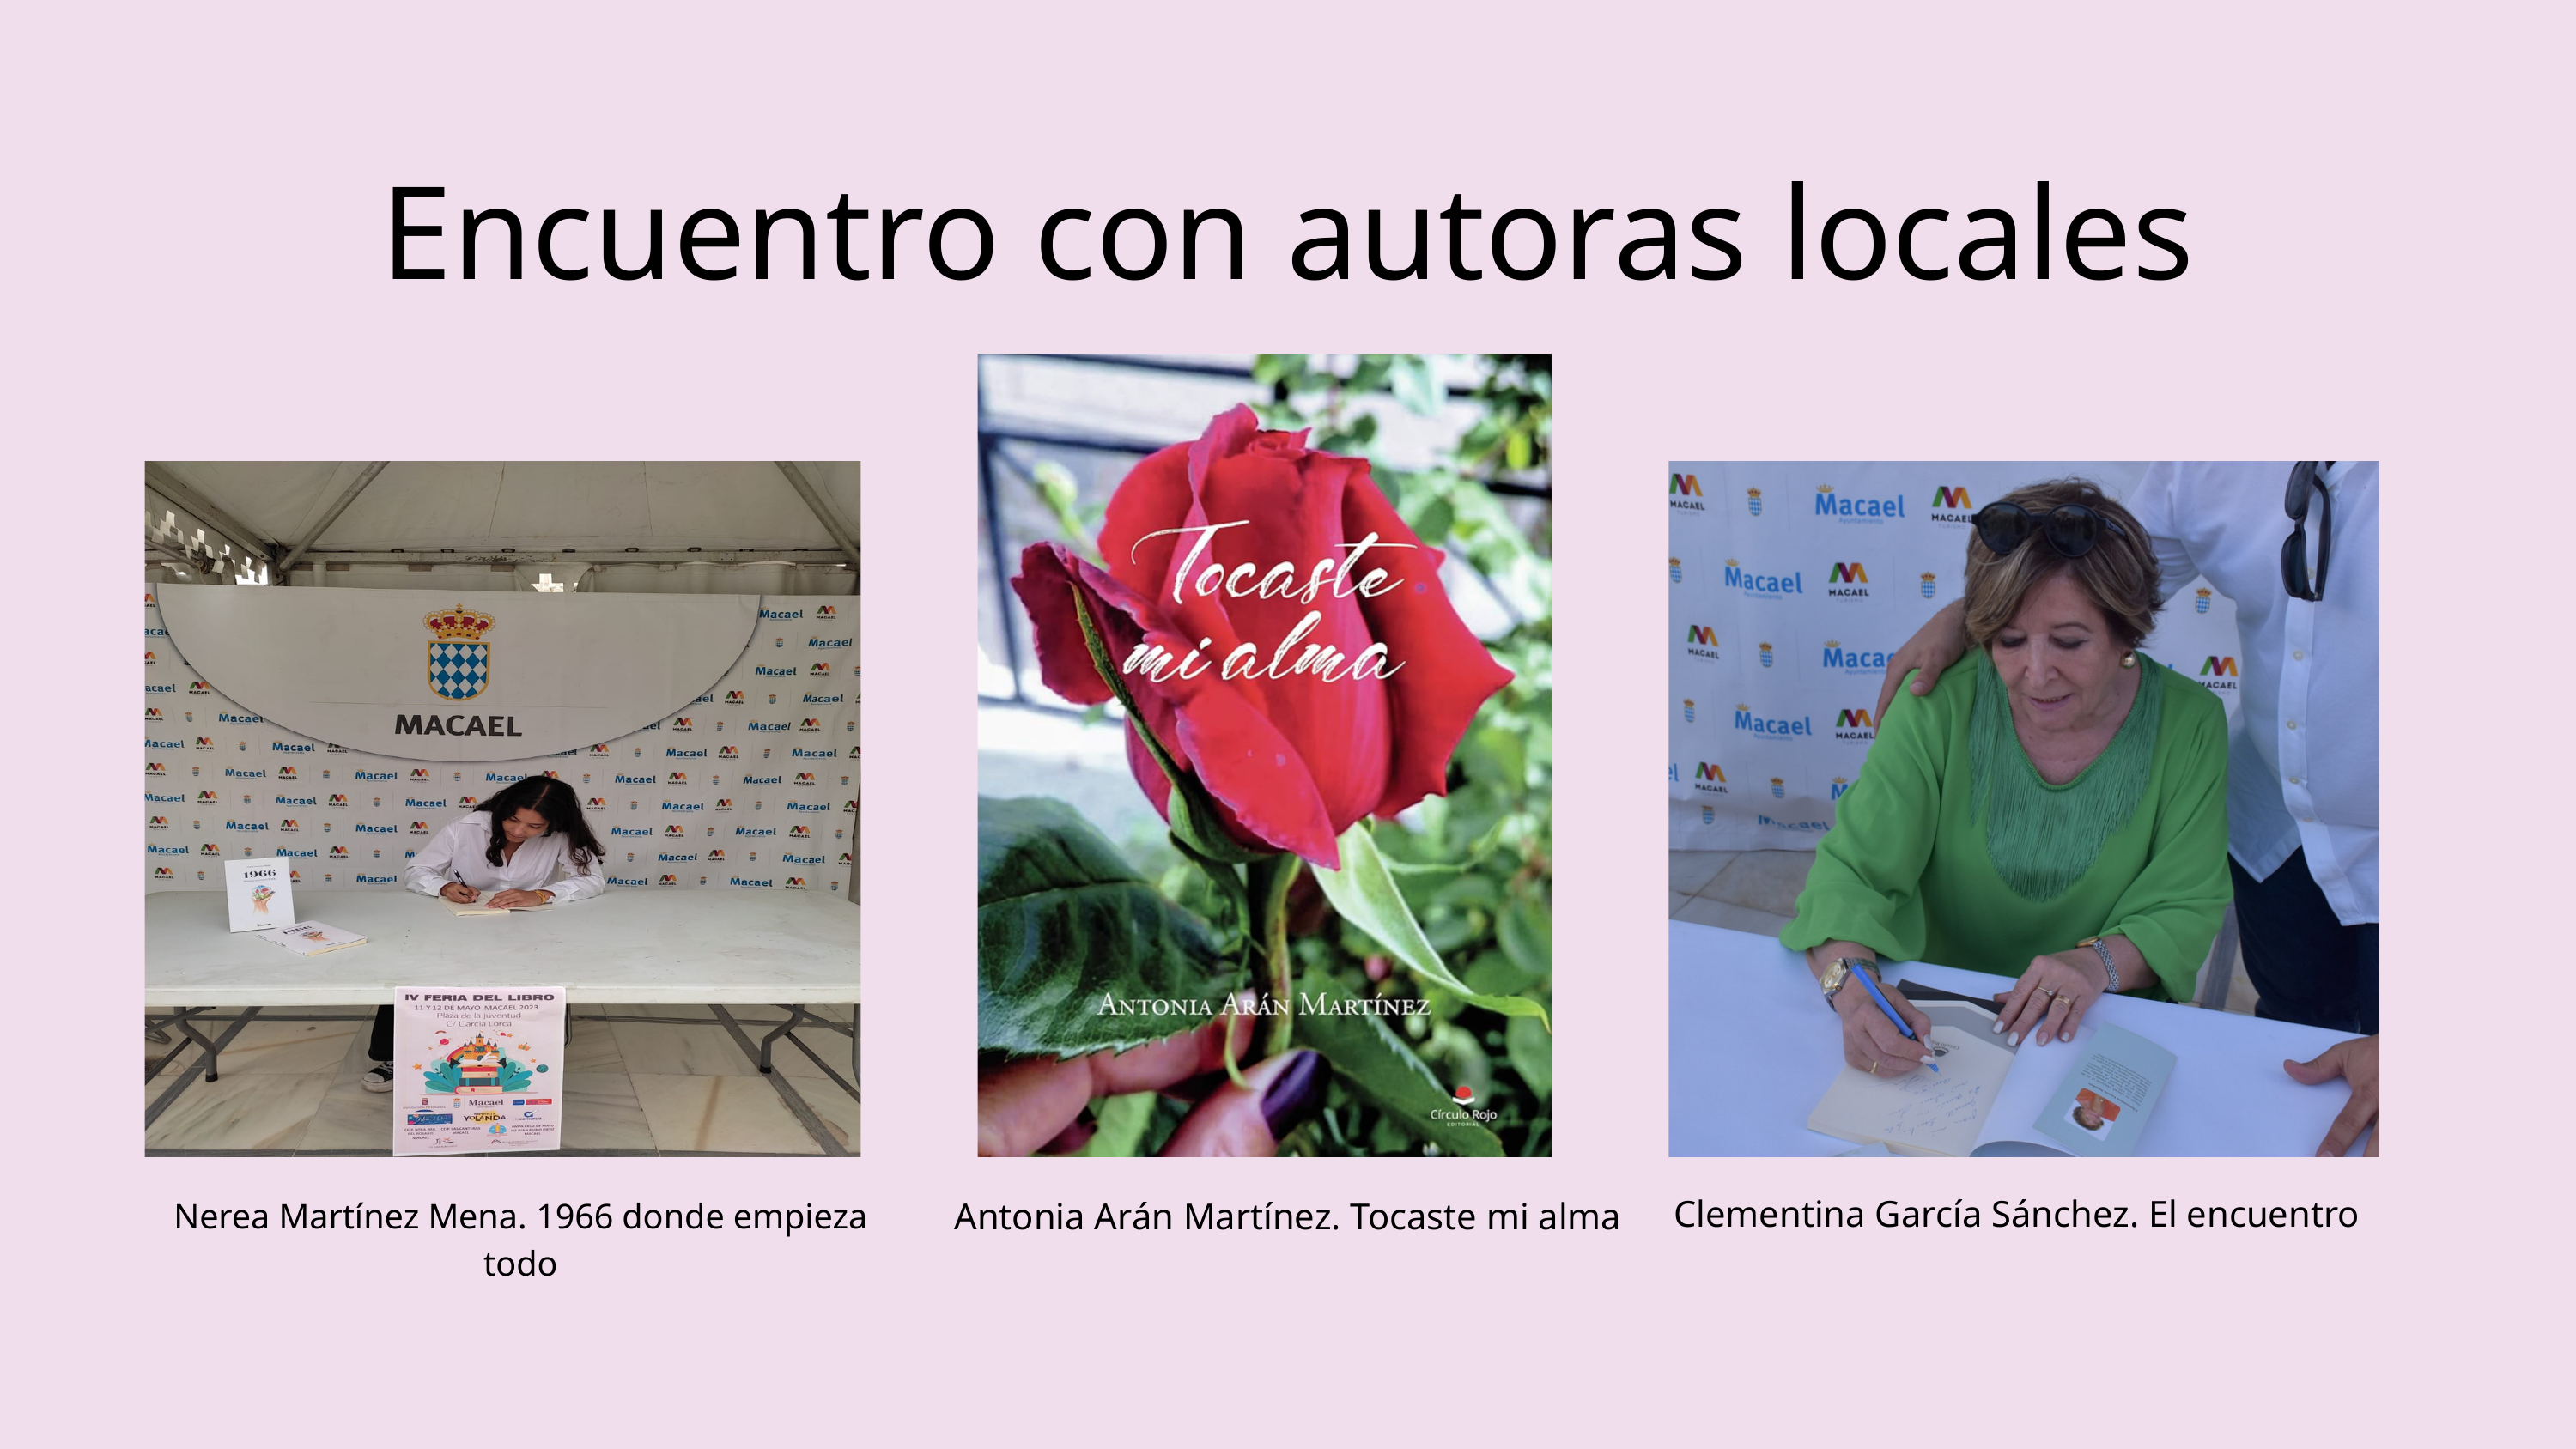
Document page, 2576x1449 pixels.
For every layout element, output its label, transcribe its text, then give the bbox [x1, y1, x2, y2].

text_box [144, 461, 861, 1157]
text_box [1668, 461, 2379, 1157]
text_box [977, 354, 1552, 1157]
text_box Clementina García Sánchez. El encuentro [1668, 1184, 2374, 1234]
text_box Nerea Martínez Mena. 1966 donde empieza todo [144, 1187, 896, 1283]
text_box Antonia Arán Martínez. Tocaste mi alma [951, 1186, 1625, 1237]
text_box Encuentro con autoras locales [367, 124, 2209, 306]
